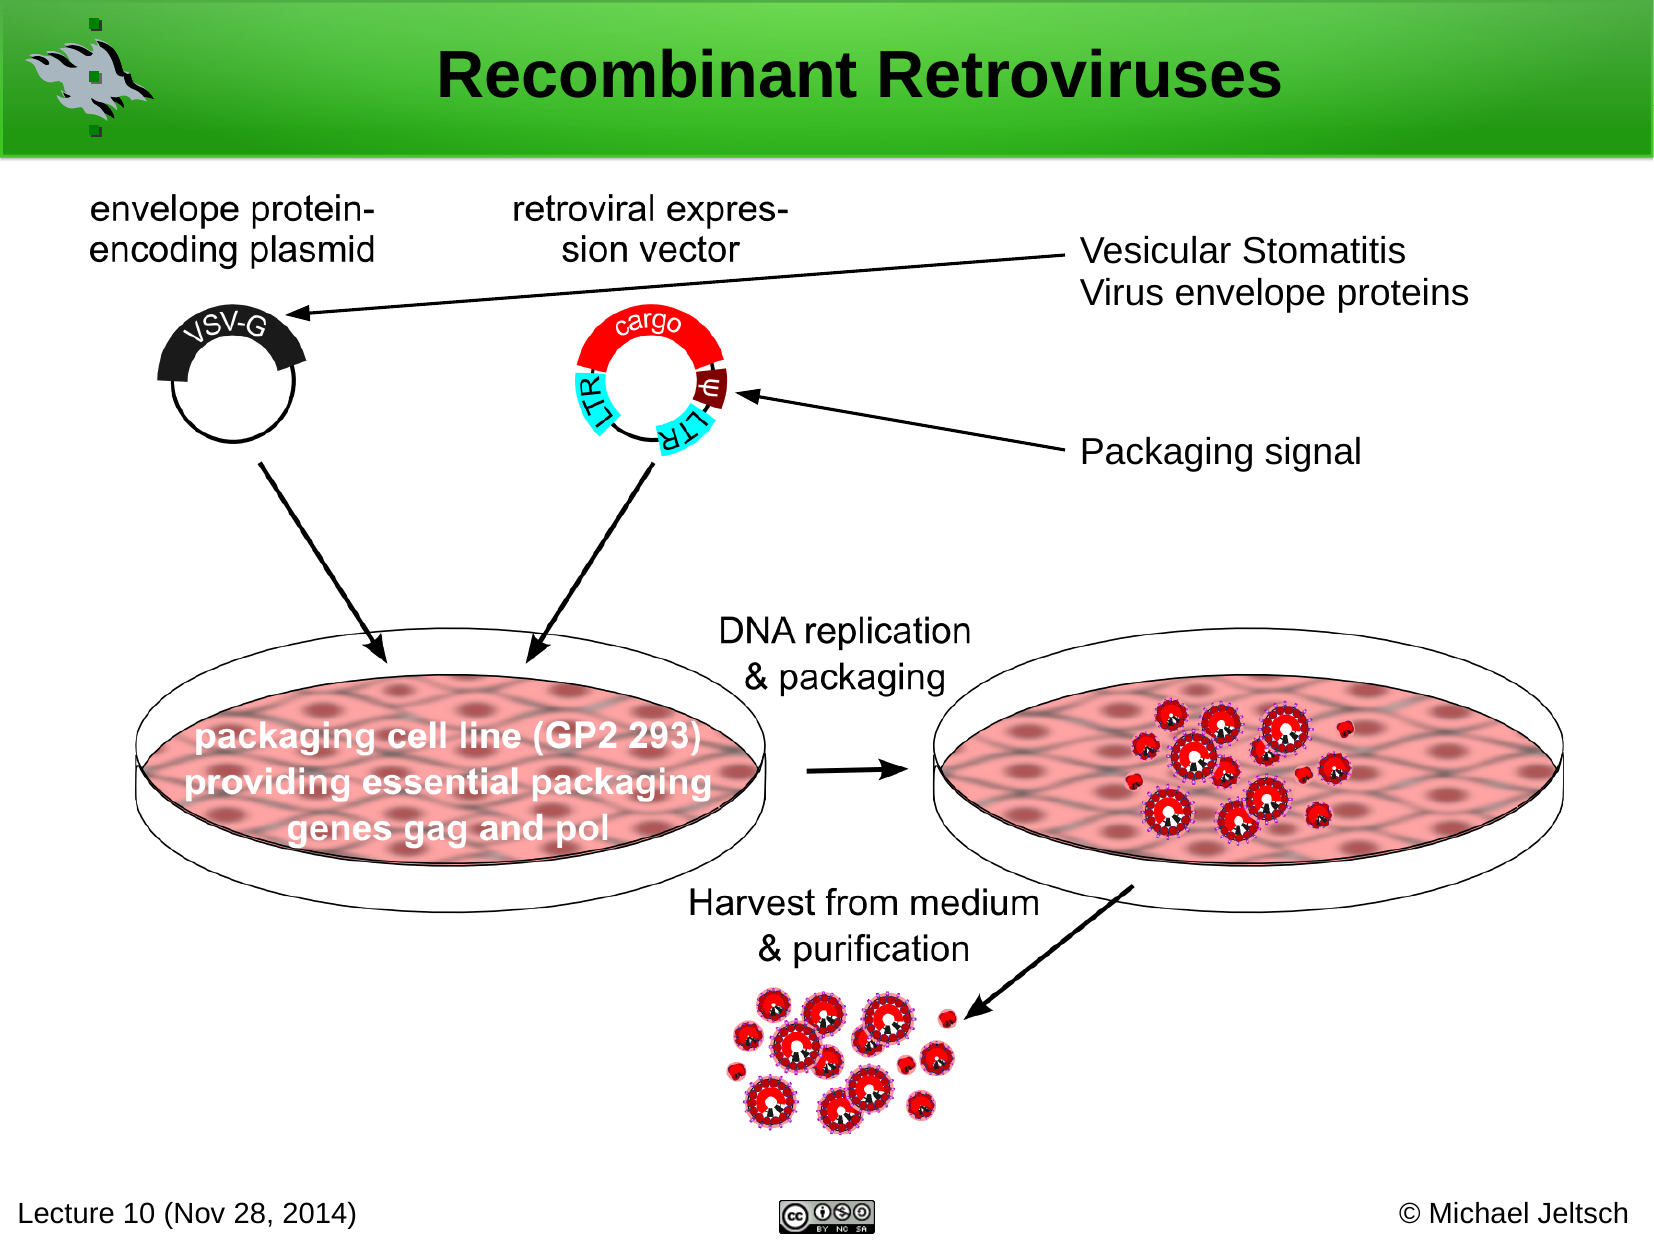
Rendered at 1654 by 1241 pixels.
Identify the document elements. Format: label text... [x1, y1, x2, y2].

title Recombinant Retroviruses [240, 29, 1481, 120]
text_box Vesicular Stomatitis Virus envelope proteins [1065, 222, 1485, 322]
picture [90, 194, 1564, 1135]
text_box Packaging signal [1065, 423, 1378, 480]
picture [779, 1200, 875, 1234]
